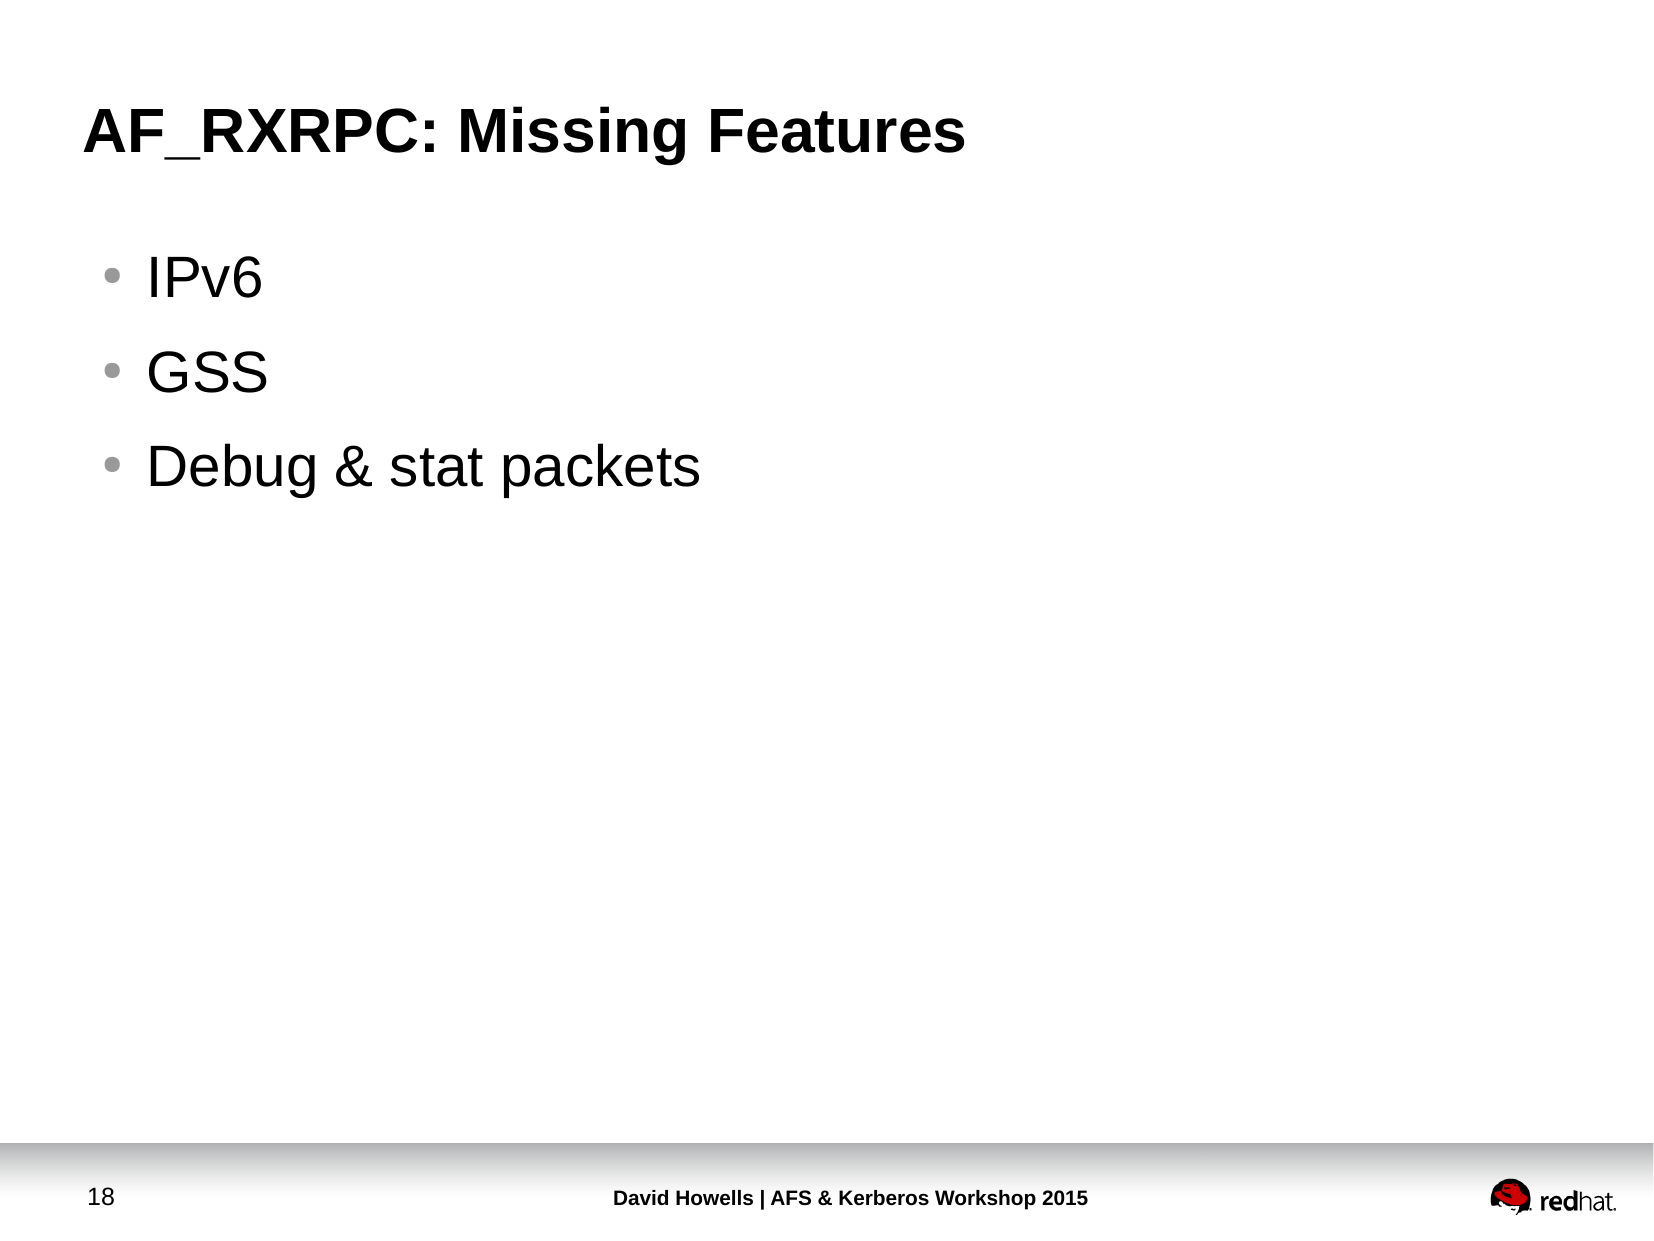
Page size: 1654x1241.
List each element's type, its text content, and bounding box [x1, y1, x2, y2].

list IPv6 GSS Debug & stat packets [86, 244, 1576, 1039]
picture [0, 1143, 1654, 1241]
title AF_RXRPC: Missing Features [82, 37, 1571, 226]
